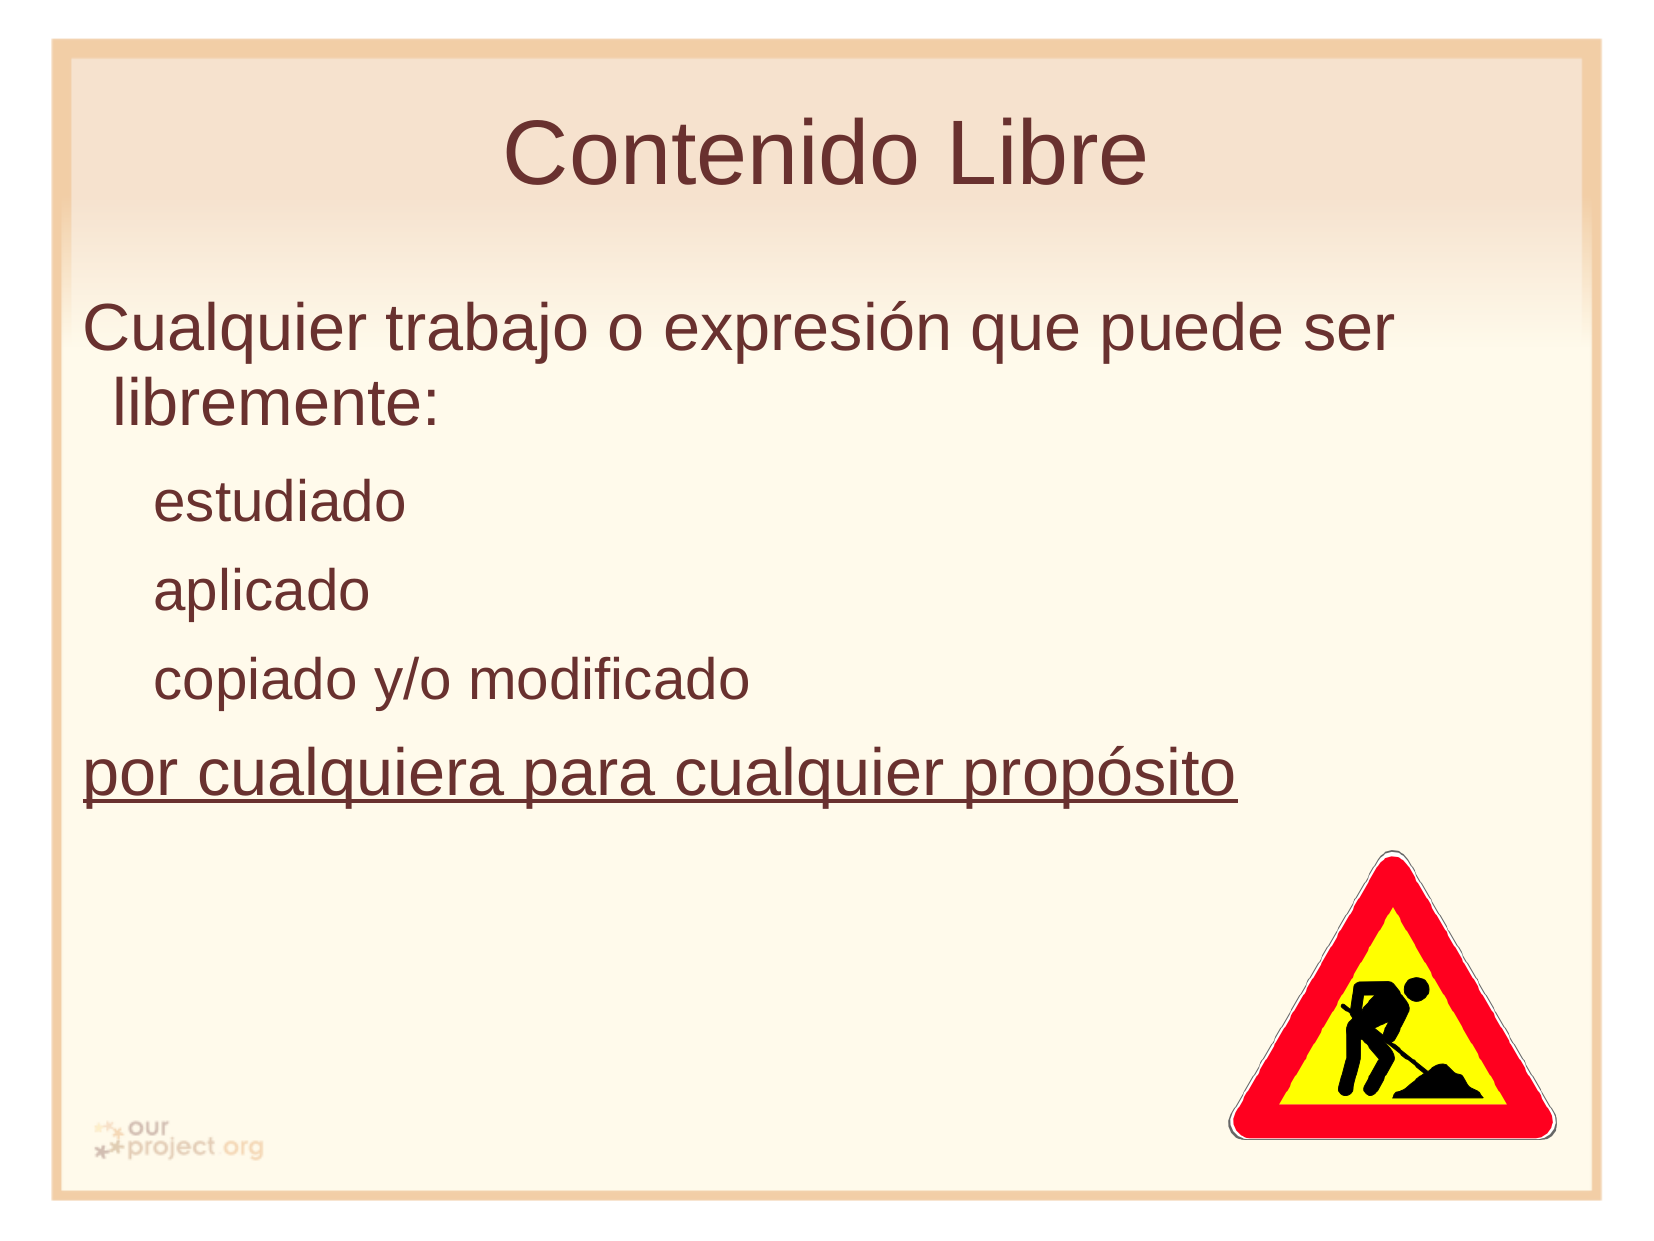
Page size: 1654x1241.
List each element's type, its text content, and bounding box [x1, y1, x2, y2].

title Contenido Libre [82, 56, 1571, 250]
picture [0, 0, 1654, 1241]
list Cualquier trabajo o expresión que puede ser libremente: estudiado aplicado copiado y/o modificado por cualquiera para cualquier propósito [82, 290, 1571, 1109]
